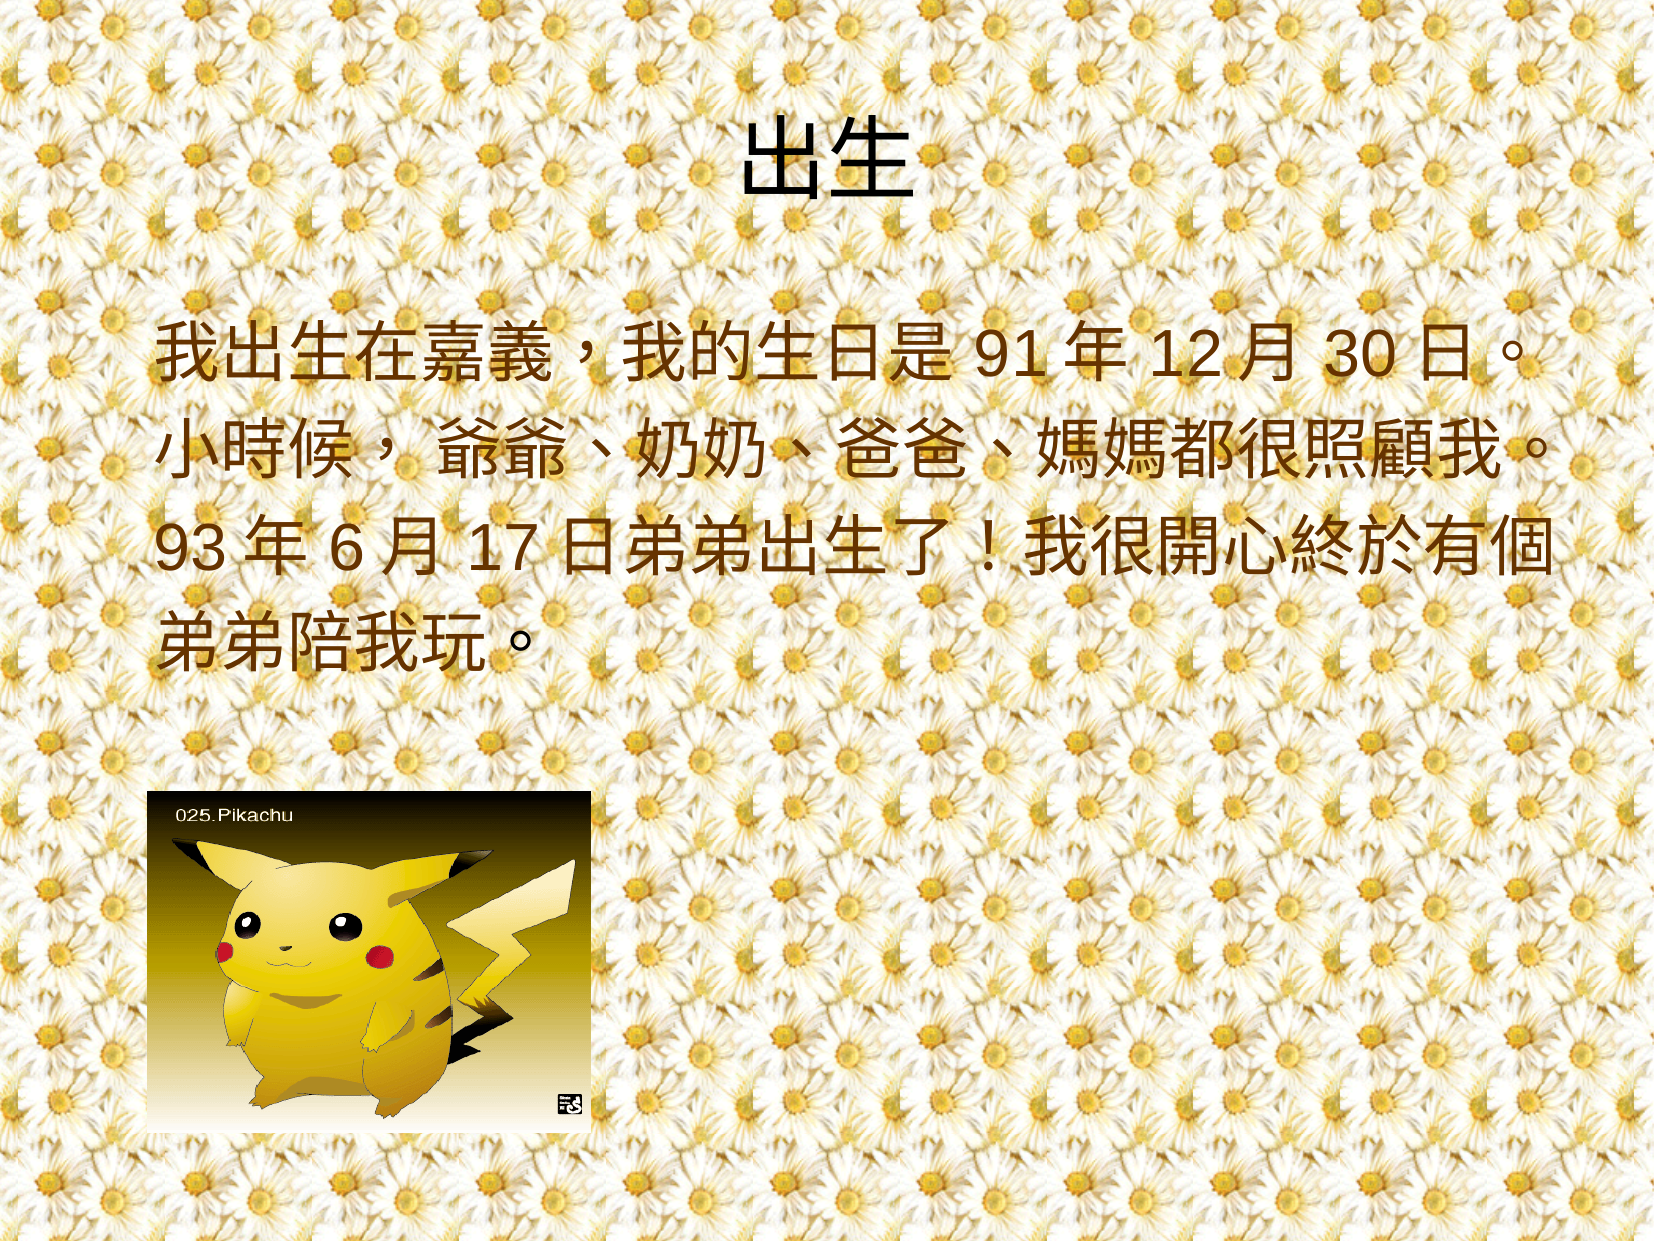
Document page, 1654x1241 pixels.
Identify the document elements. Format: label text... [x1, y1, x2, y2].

title 出生 [82, 49, 1571, 257]
picture [0, 0, 1654, 1241]
list 我出生在嘉義，我的生日是91年12月30日。小時候， 爺爺、奶奶、爸爸、媽媽都很照顧我。93年6月17日弟弟出生了！我很開心終於有個弟弟陪我玩。 [82, 299, 1571, 1019]
